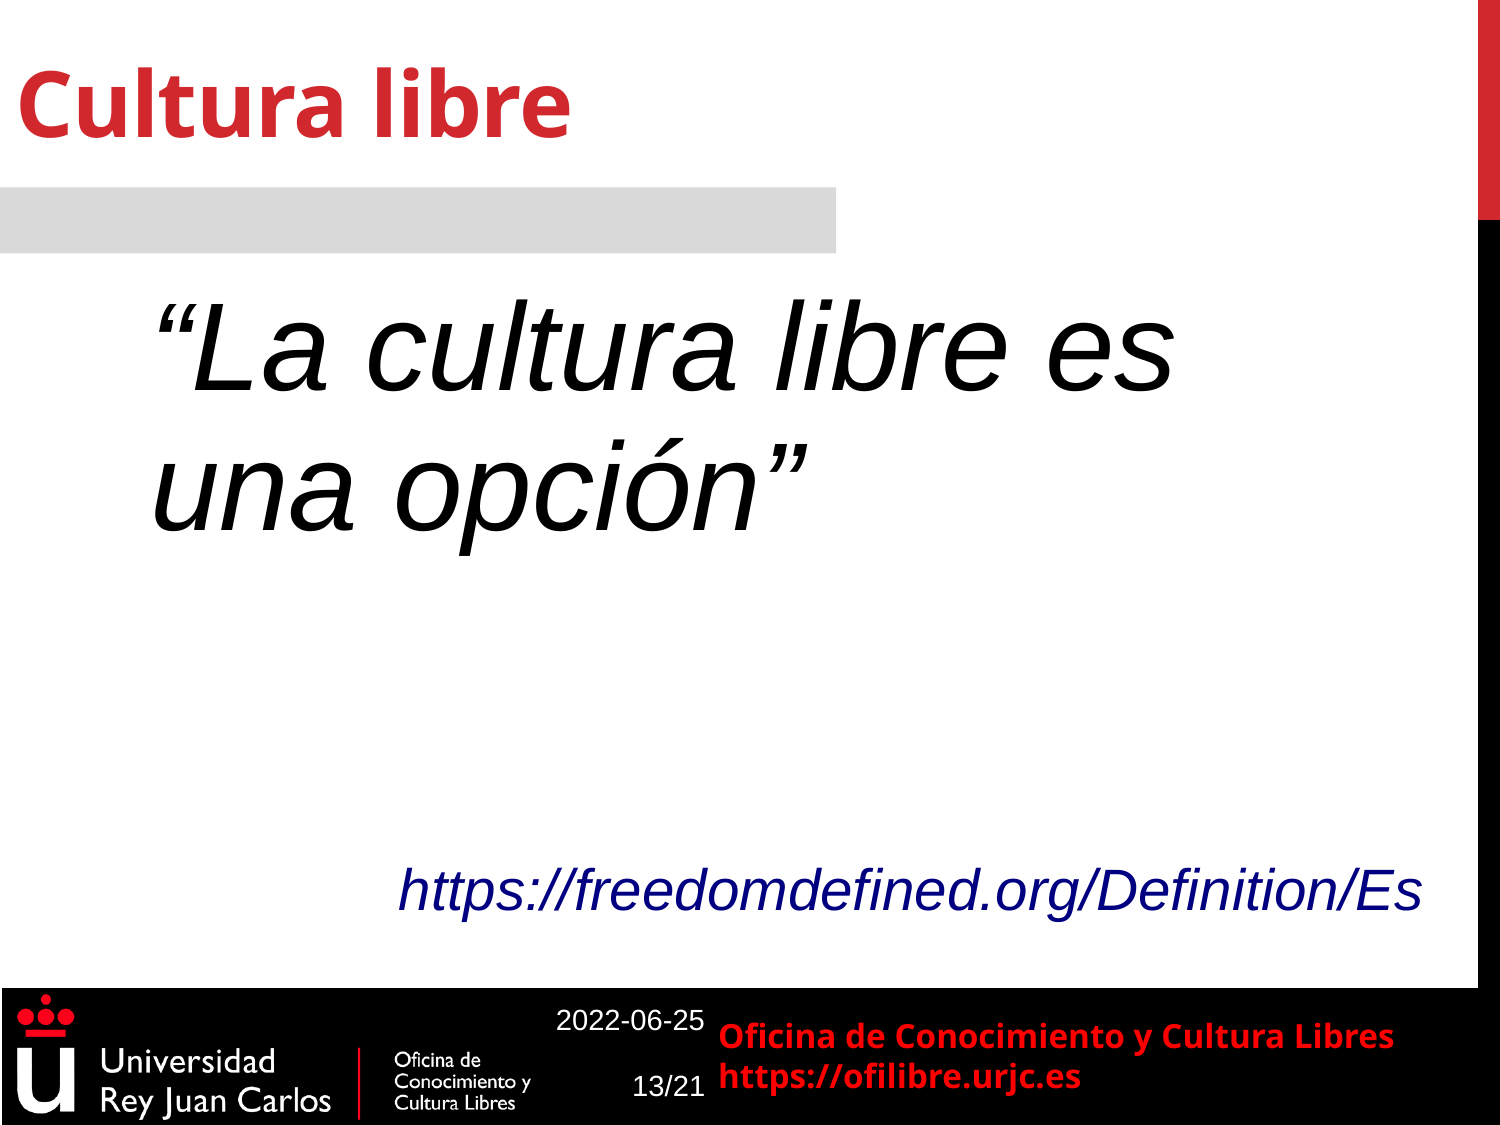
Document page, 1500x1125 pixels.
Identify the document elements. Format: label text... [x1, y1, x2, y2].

text_box Cultura libre [0, 24, 1326, 172]
picture [17, 994, 531, 1120]
text_box https://freedomdefined.org/Definition/Es [384, 850, 1441, 931]
list “La cultura libre es una opción” [135, 270, 1396, 586]
title [75, 7, 1425, 196]
